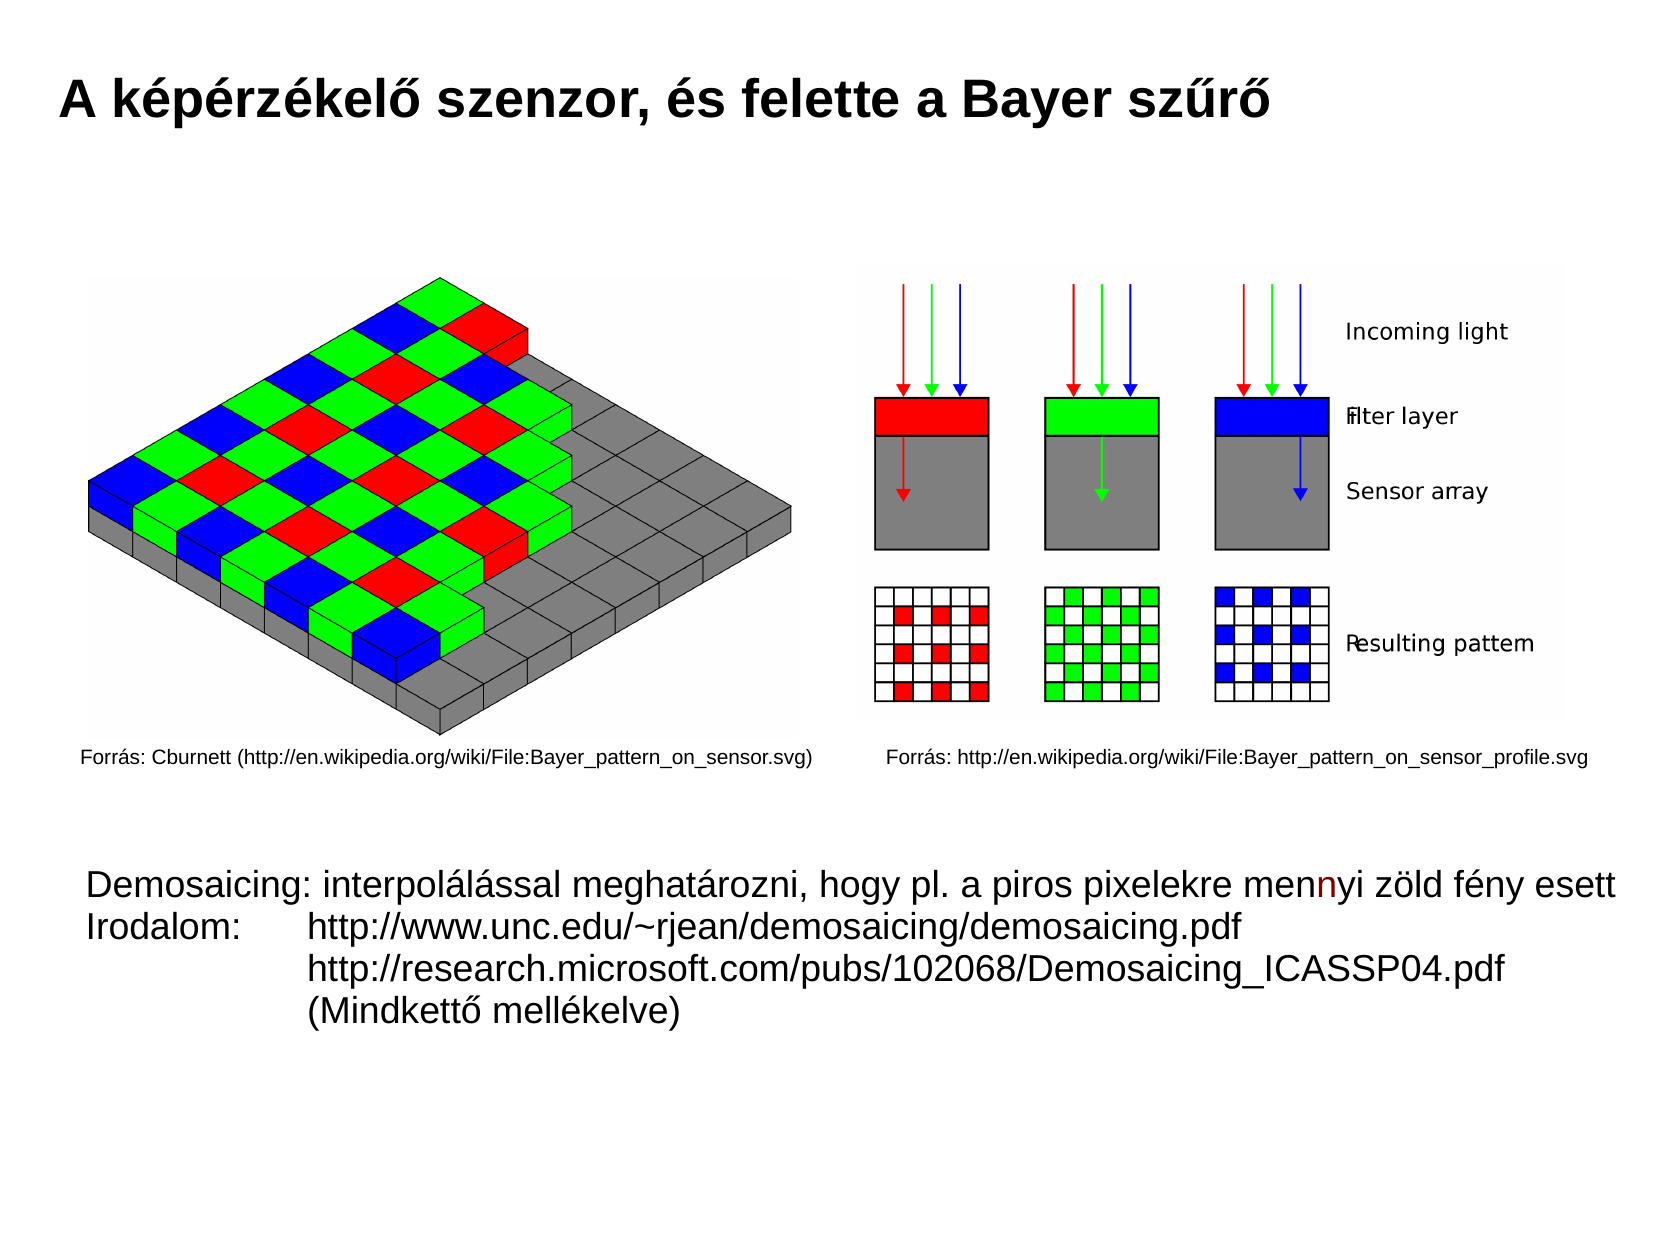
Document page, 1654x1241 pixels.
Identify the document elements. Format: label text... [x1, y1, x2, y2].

picture [856, 265, 1565, 720]
text_box A képérzékelő szenzor, és felette a Bayer szűrő [44, 61, 1299, 139]
text_box Forrás: Cburnett (http://en.wikipedia.org/wiki/File:Bayer_pattern_on_sensor.svg) [65, 738, 827, 776]
text_box Demosaicing: interpolálással meghatározni, hogy pl. a piros pixelekre mennyi zöld fény esett Irodalom: http://www.unc.edu/~rjean/demosaicing/demosaicing.pdf http://research.microsoft.com/pubs/102068/Demosaicing_ICASSP04.pdf (Mindkettő mellékelve) [70, 856, 1630, 1040]
text_box Forrás: http://en.wikipedia.org/wiki/File:Bayer_pattern_on_sensor_profile.svg [871, 738, 1603, 776]
picture [88, 277, 798, 738]
